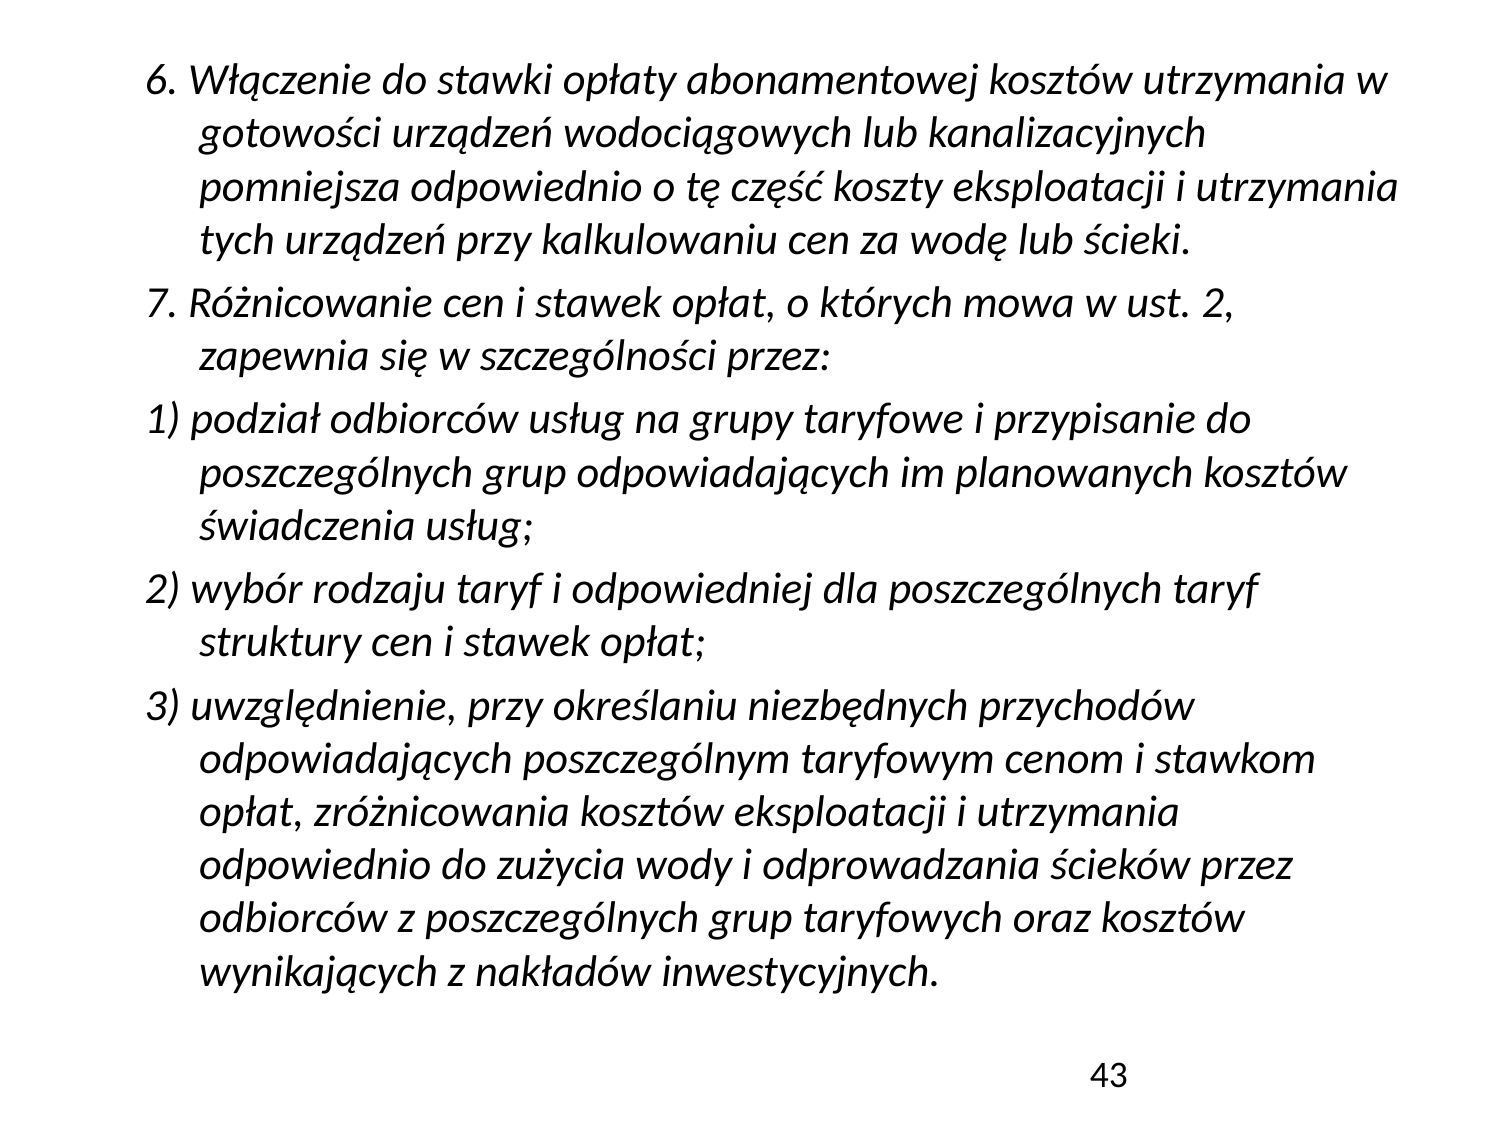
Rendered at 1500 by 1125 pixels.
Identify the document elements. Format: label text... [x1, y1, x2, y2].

list 6. Włączenie do stawki opłaty abonamentowej kosztów utrzymania w gotowości urządzeń wodociągowych lub kanalizacyjnych pomniejsza odpowiednio o tę część koszty eksploatacji i utrzymania tych urządzeń przy kalkulowaniu cen za wodę lub ścieki. 7. Różnicowanie cen i stawek opłat, o których mowa w ust. 2, zapewnia się w szczególności przez: 1) podział odbiorców usług na grupy taryfowe i przypisanie do poszczególnych grup odpowiadających im planowanych kosztów świadczenia usług; 2) wybór rodzaju taryf i odpowiedniej dla poszczególnych taryf struktury cen i stawek opłat; 3) uwzględnienie, przy określaniu niezbędnych przychodów odpowiadających poszczególnym taryfowym cenom i stawkom opłat, zróżnicowania kosztów eksploatacji i utrzymania odpowiednio do zużycia wody i odprowadzania ścieków przez odbiorców z poszczególnych grup taryfowych oraz kosztów wynikających z nakładów inwestycyjnych. [75, 42, 1426, 1036]
text_box 39 [1074, 1042, 1426, 1103]
